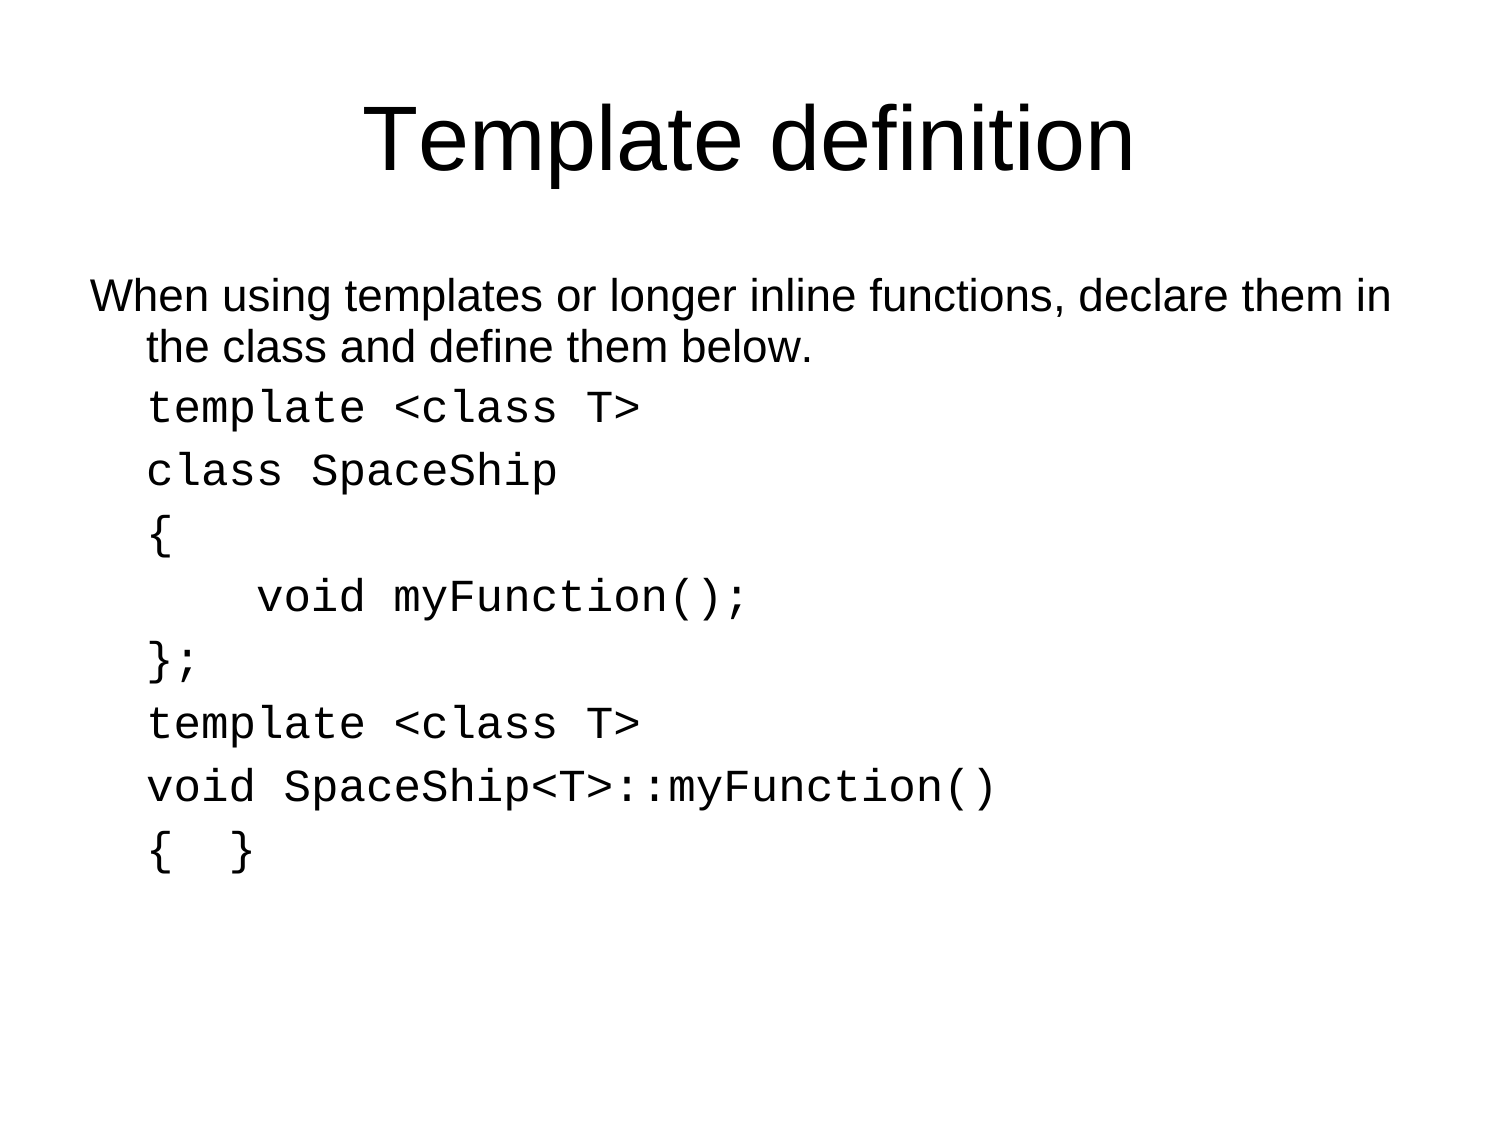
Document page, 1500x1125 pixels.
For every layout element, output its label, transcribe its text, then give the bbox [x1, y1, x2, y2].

title Template definition [75, 45, 1426, 233]
list When using templates or longer inline functions, declare them in the class and define them below. template <class T> class SpaceShip { void myFunction(); }; template <class T> void SpaceShip<T>::myFunction() { } [75, 262, 1426, 1006]
